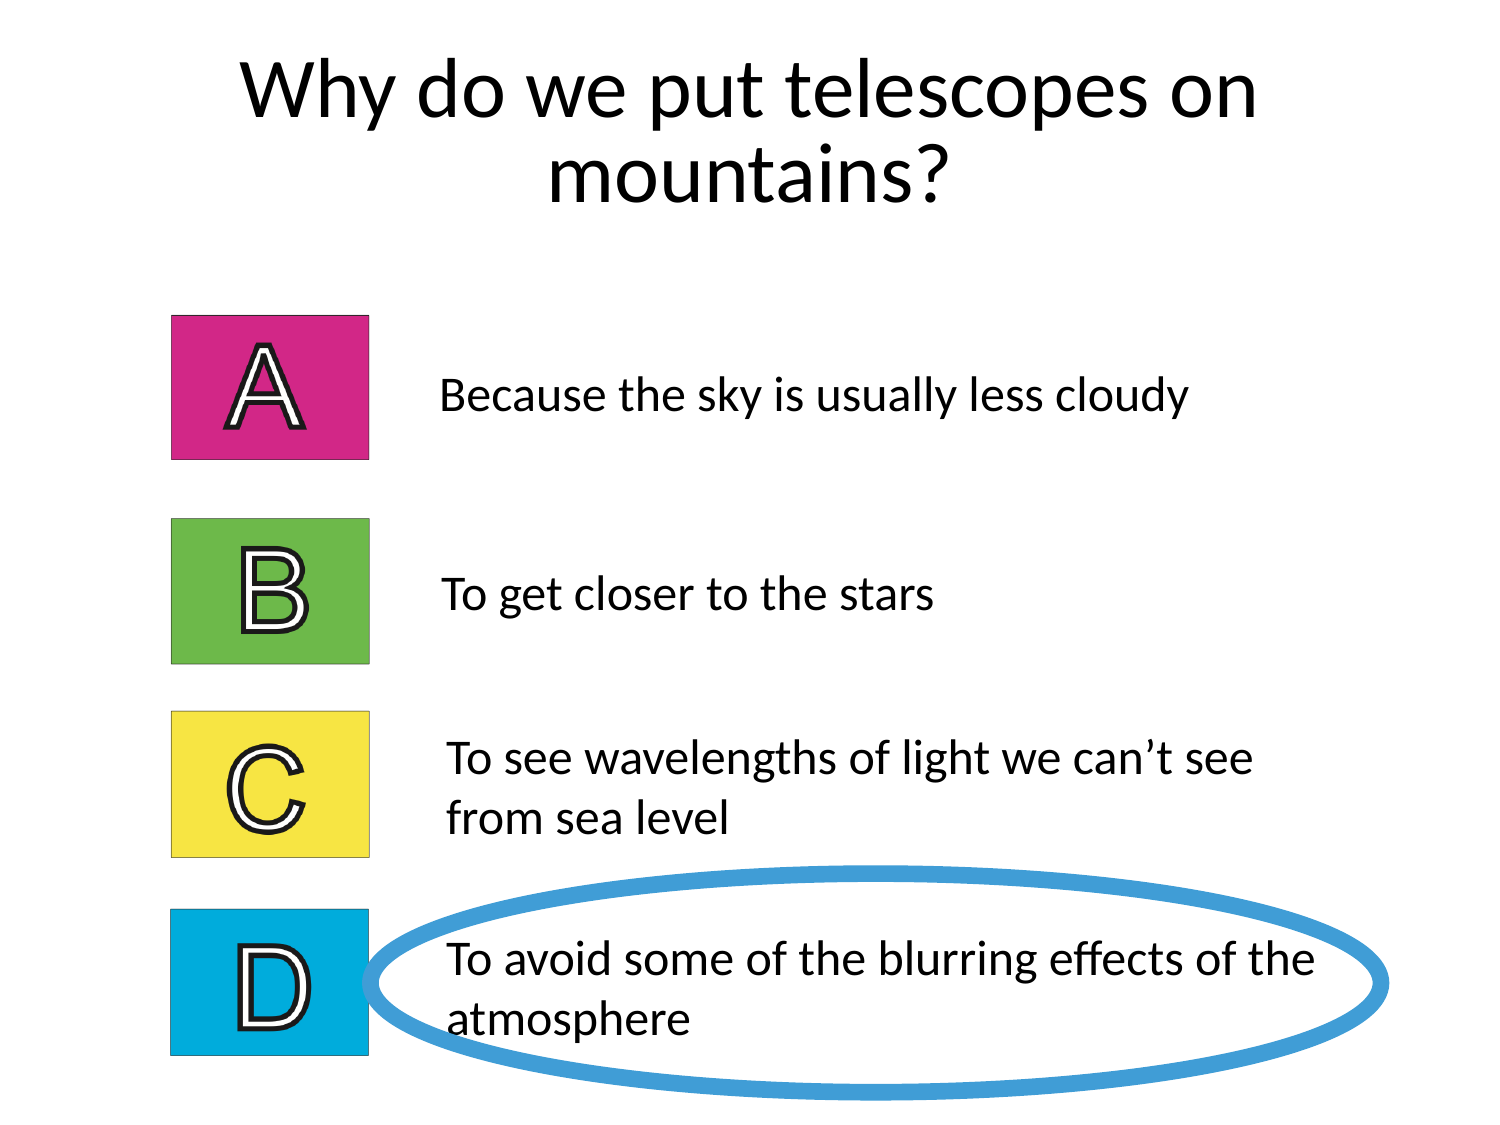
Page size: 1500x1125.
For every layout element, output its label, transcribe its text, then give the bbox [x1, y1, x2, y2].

text_box Because the sky is usually less cloudy [424, 353, 1333, 429]
text_box To avoid some of the blurring effects of the atmosphere [431, 917, 1340, 1053]
title Why do we put telescopes on mountains? [75, 45, 1425, 233]
picture [169, 516, 371, 666]
text_box To get closer to the stars [426, 553, 1334, 629]
picture [169, 709, 371, 859]
text_box To see wavelengths of light we can’t see from sea level [431, 716, 1340, 852]
picture [169, 312, 371, 462]
picture [238, 944, 310, 1030]
picture [169, 907, 370, 1057]
